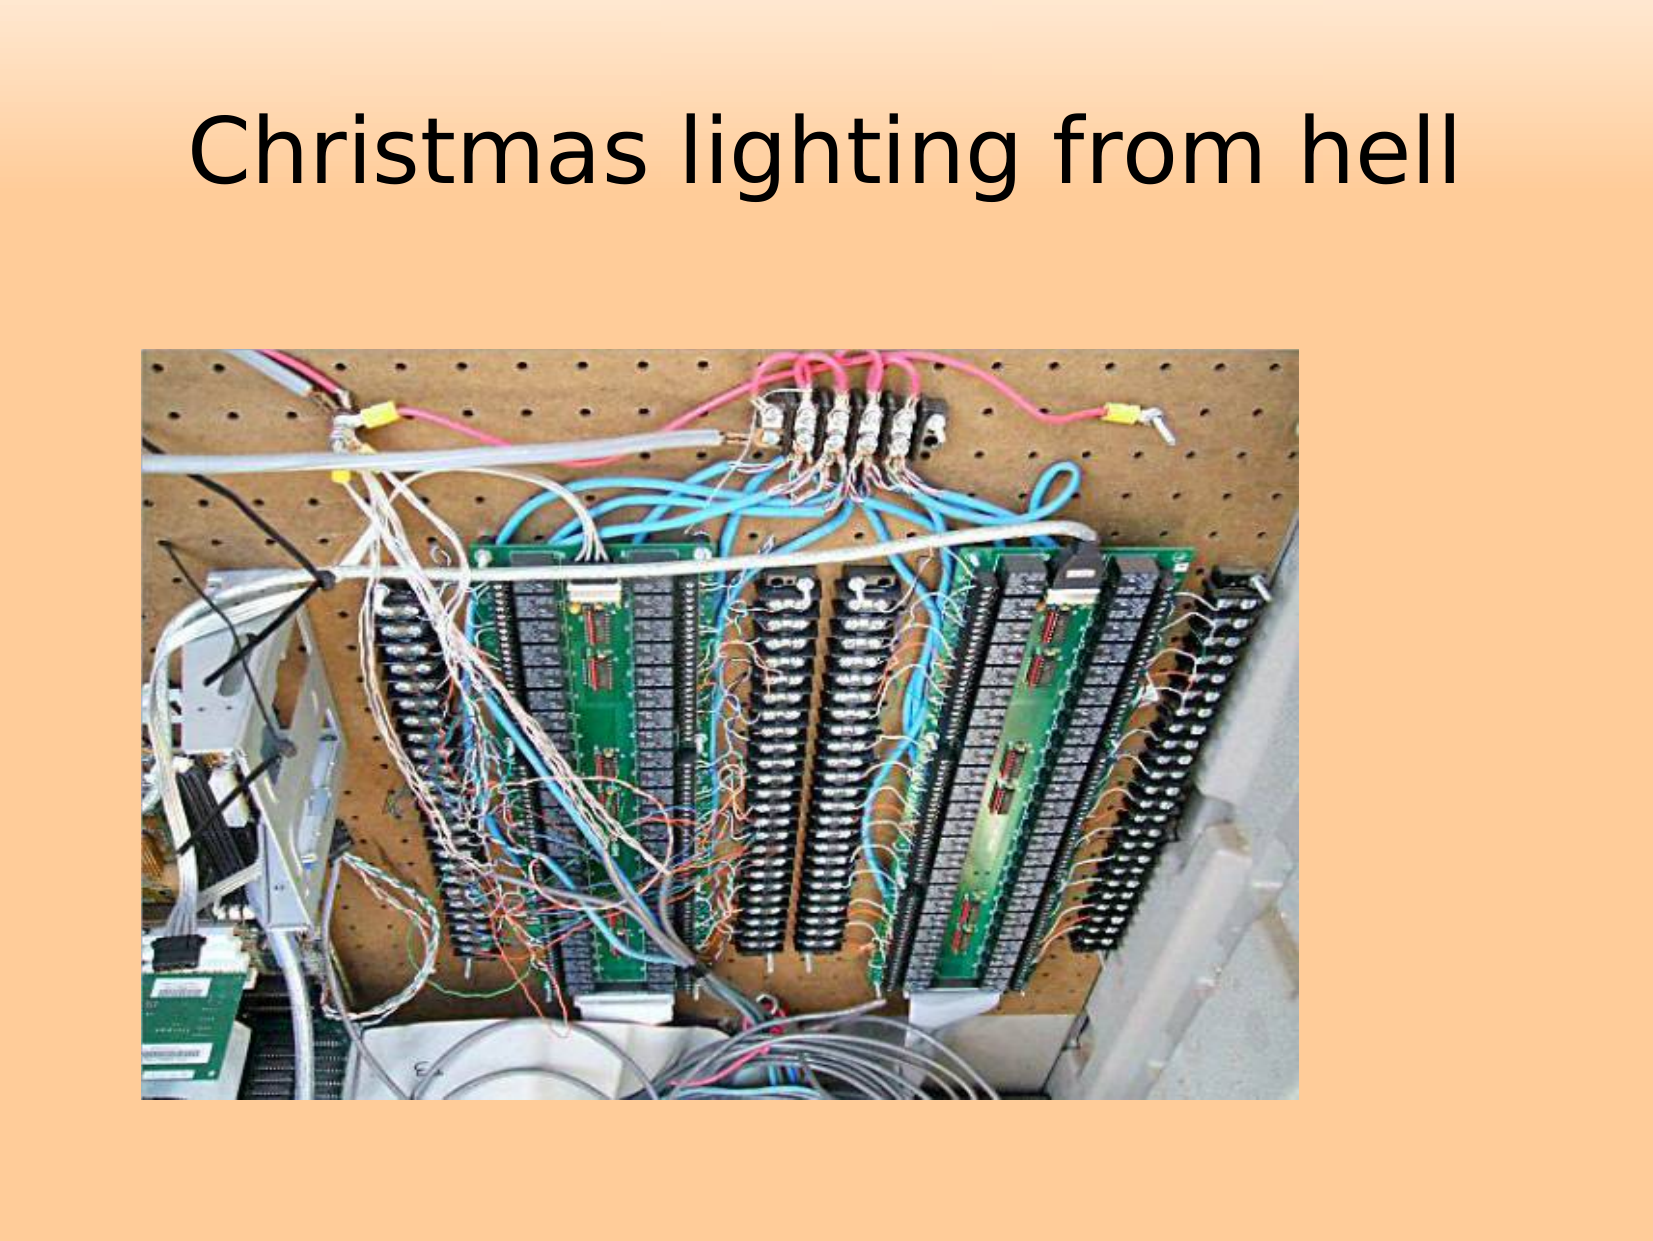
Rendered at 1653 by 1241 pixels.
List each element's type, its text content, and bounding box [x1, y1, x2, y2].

title Christmas lighting from hell [82, 56, 1570, 250]
chart [82, 290, 1570, 1109]
picture [0, 0, 1653, 188]
